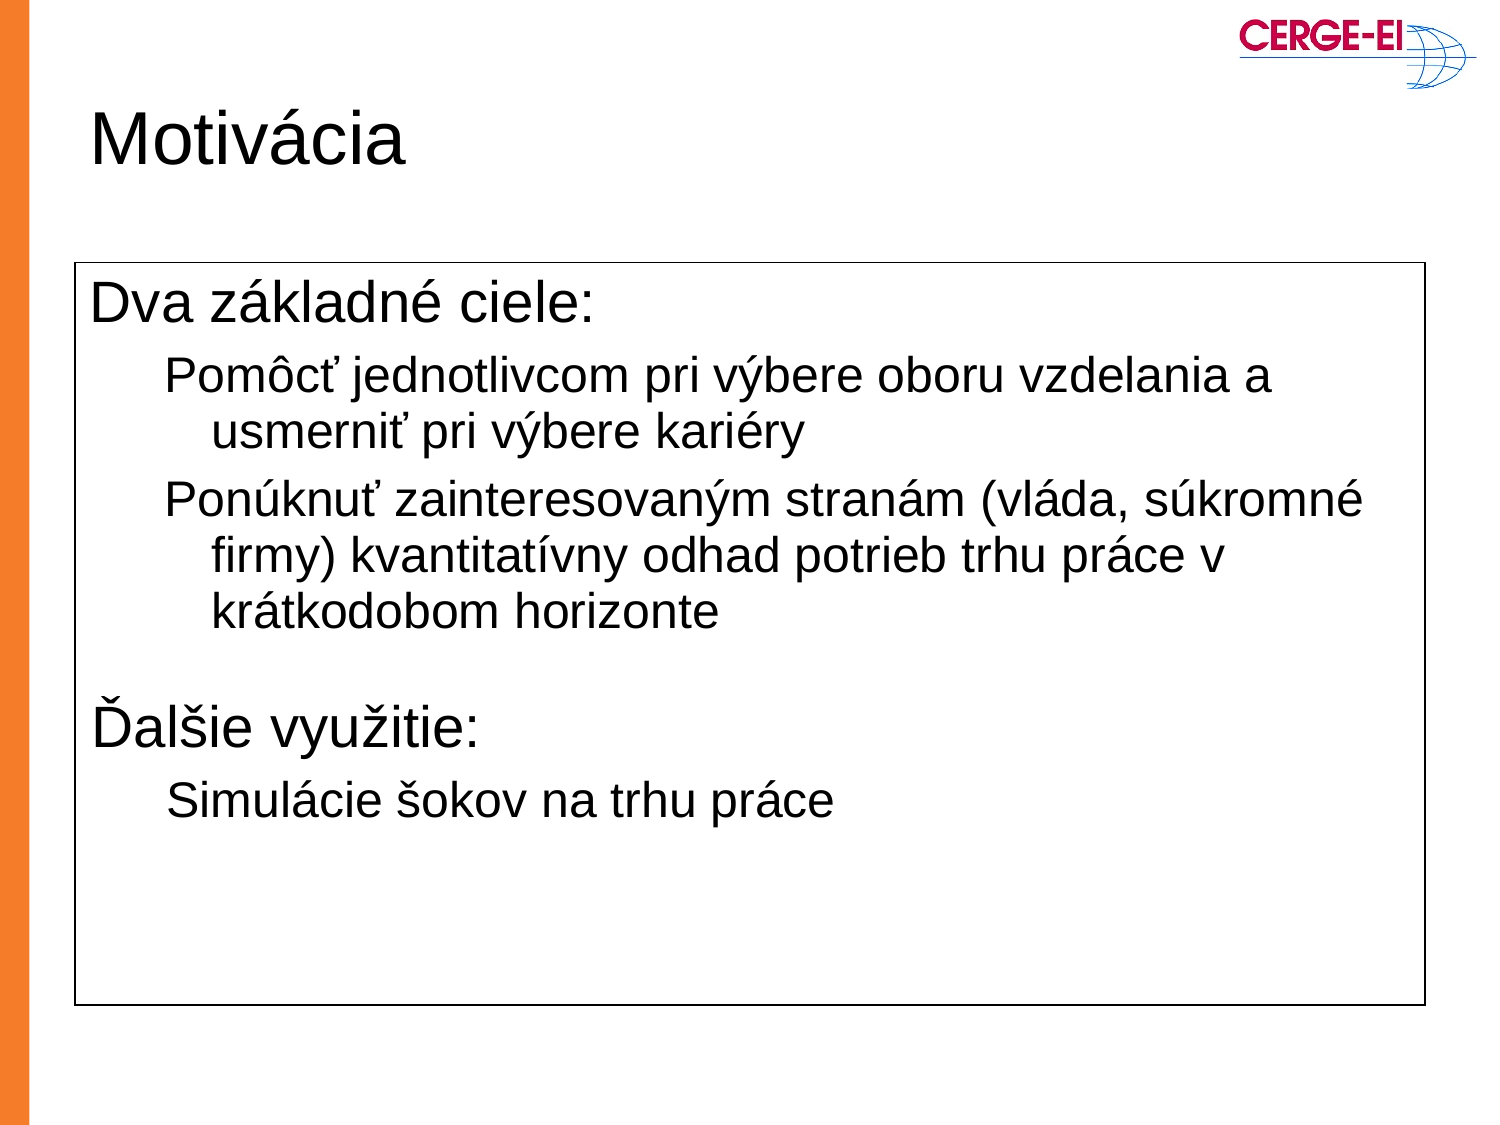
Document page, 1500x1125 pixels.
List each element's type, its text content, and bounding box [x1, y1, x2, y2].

list Dva základné ciele: Pomôcť jednotlivcom pri výbere oboru vzdelania a usmerniť pri výbere kariéry Ponúknuť zainteresovaným stranám (vláda, súkromné firmy) kvantitatívny odhad potrieb trhu práce v krátkodobom horizonte [75, 262, 1426, 1006]
picture [1239, 19, 1477, 89]
text_box Ďalšie využitie: Simulácie šokov na trhu práce [76, 686, 1427, 988]
title Motivácia [75, 45, 1426, 233]
